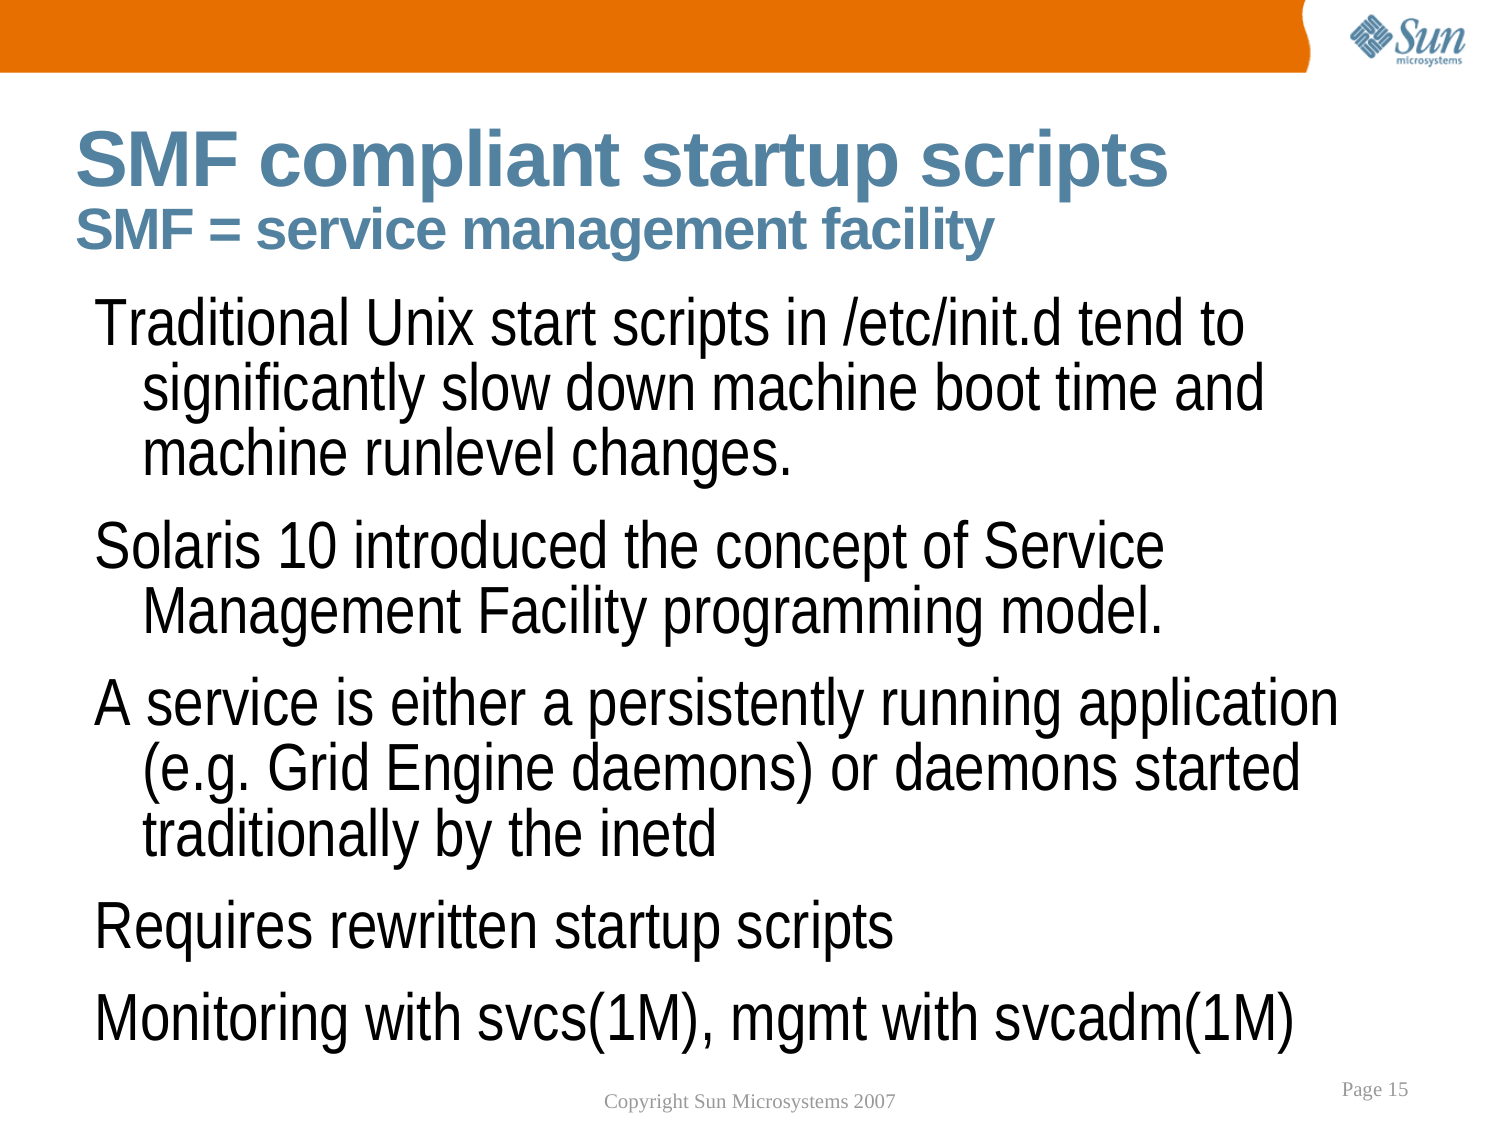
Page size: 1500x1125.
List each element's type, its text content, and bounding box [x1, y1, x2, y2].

list Traditional Unix start scripts in /etc/init.d tend to significantly slow down machine boot time and machine runlevel changes. Solaris 10 introduced the concept of Service Management Facility programming model. A service is either a persistently running application (e.g. Grid Engine daemons) or daemons started traditionally by the inetd Requires rewritten startup scripts Monitoring with svcs(1M), mgmt with svcadm(1M) [75, 293, 1425, 1054]
picture [0, 0, 1500, 75]
title SMF compliant startup scripts SMF = service management facility [75, 122, 1438, 270]
